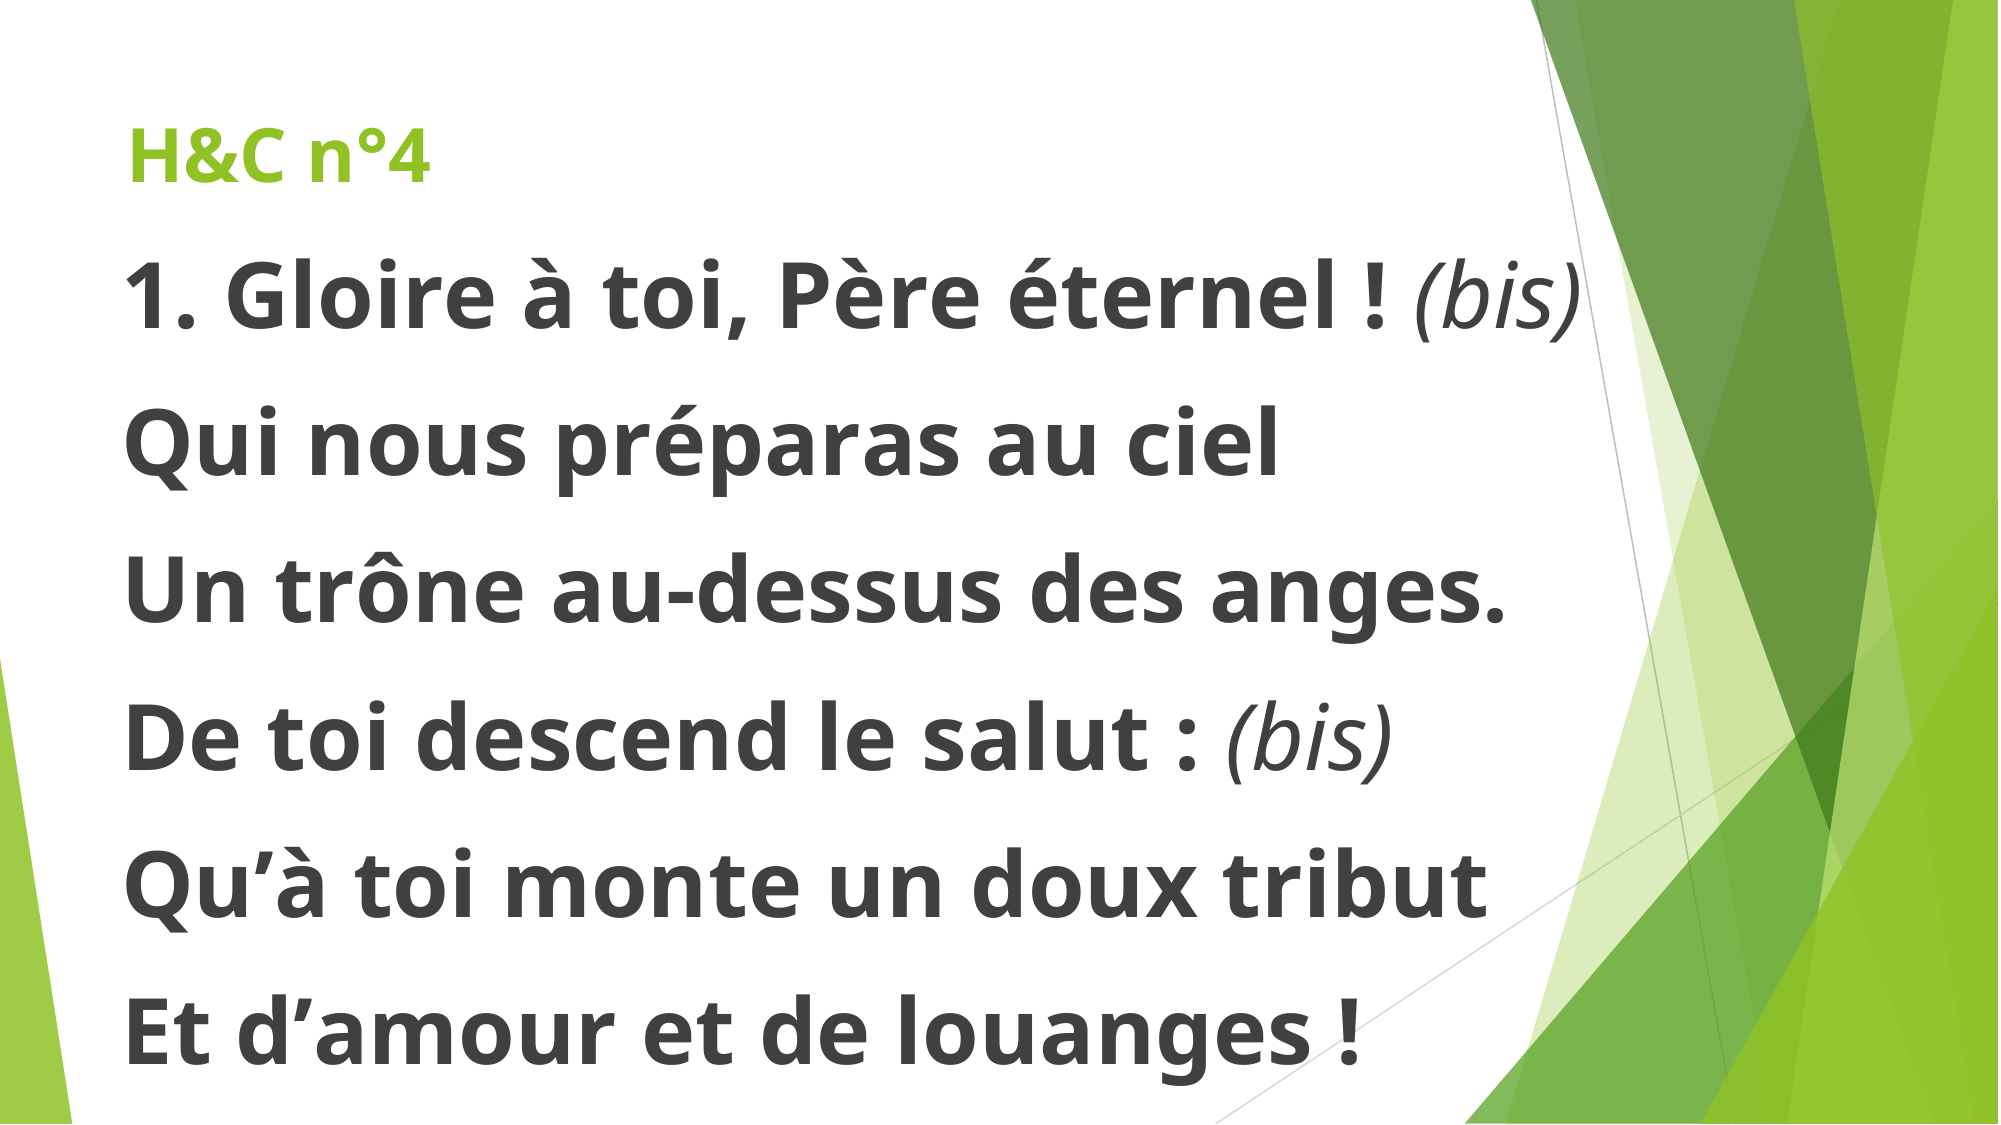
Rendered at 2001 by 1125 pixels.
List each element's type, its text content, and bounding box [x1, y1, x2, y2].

text_box H&C n°4 [111, 99, 1522, 213]
text_box 1. Gloire à toi, Père éternel ! (bis) Qui nous préparas au ciel Un trône au-dessus des anges. De toi descend le salut : (bis) Qu’à toi monte un doux tribut Et d’amour et de louanges ! [106, 213, 1973, 1037]
